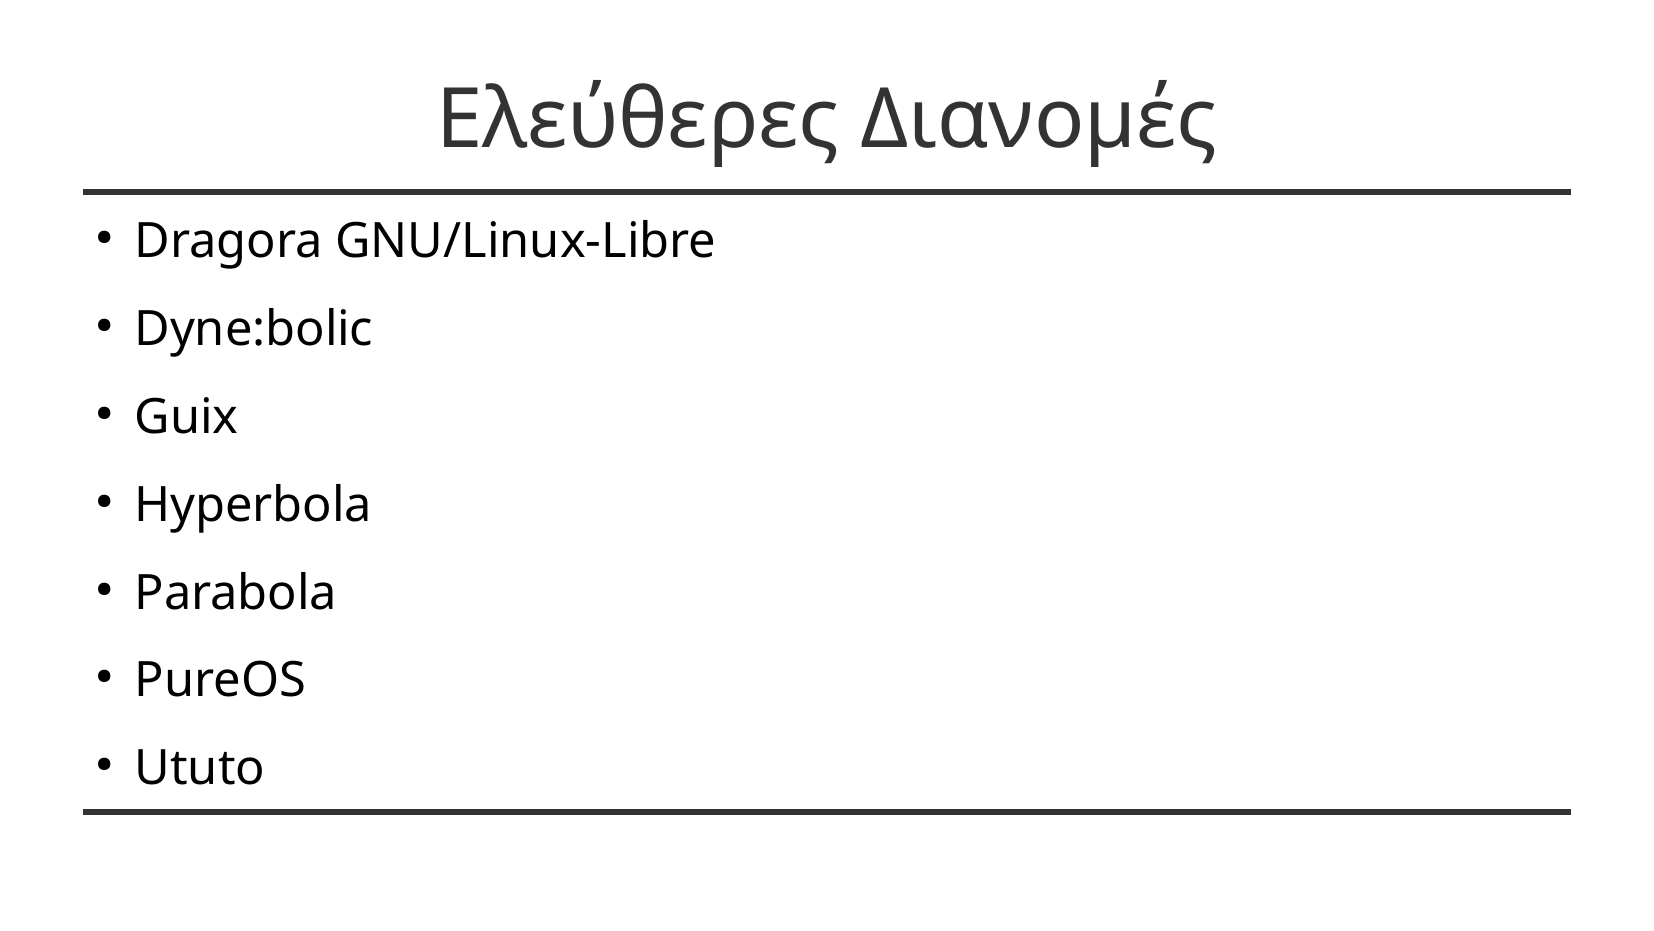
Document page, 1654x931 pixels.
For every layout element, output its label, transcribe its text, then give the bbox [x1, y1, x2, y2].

list Dragora GNU/Linux-Libre Dyne:bolic Guix Hyperbola Parabola PureOS Ututo [82, 205, 1571, 801]
title Ελεύθερες Διανομές [82, 37, 1571, 189]
